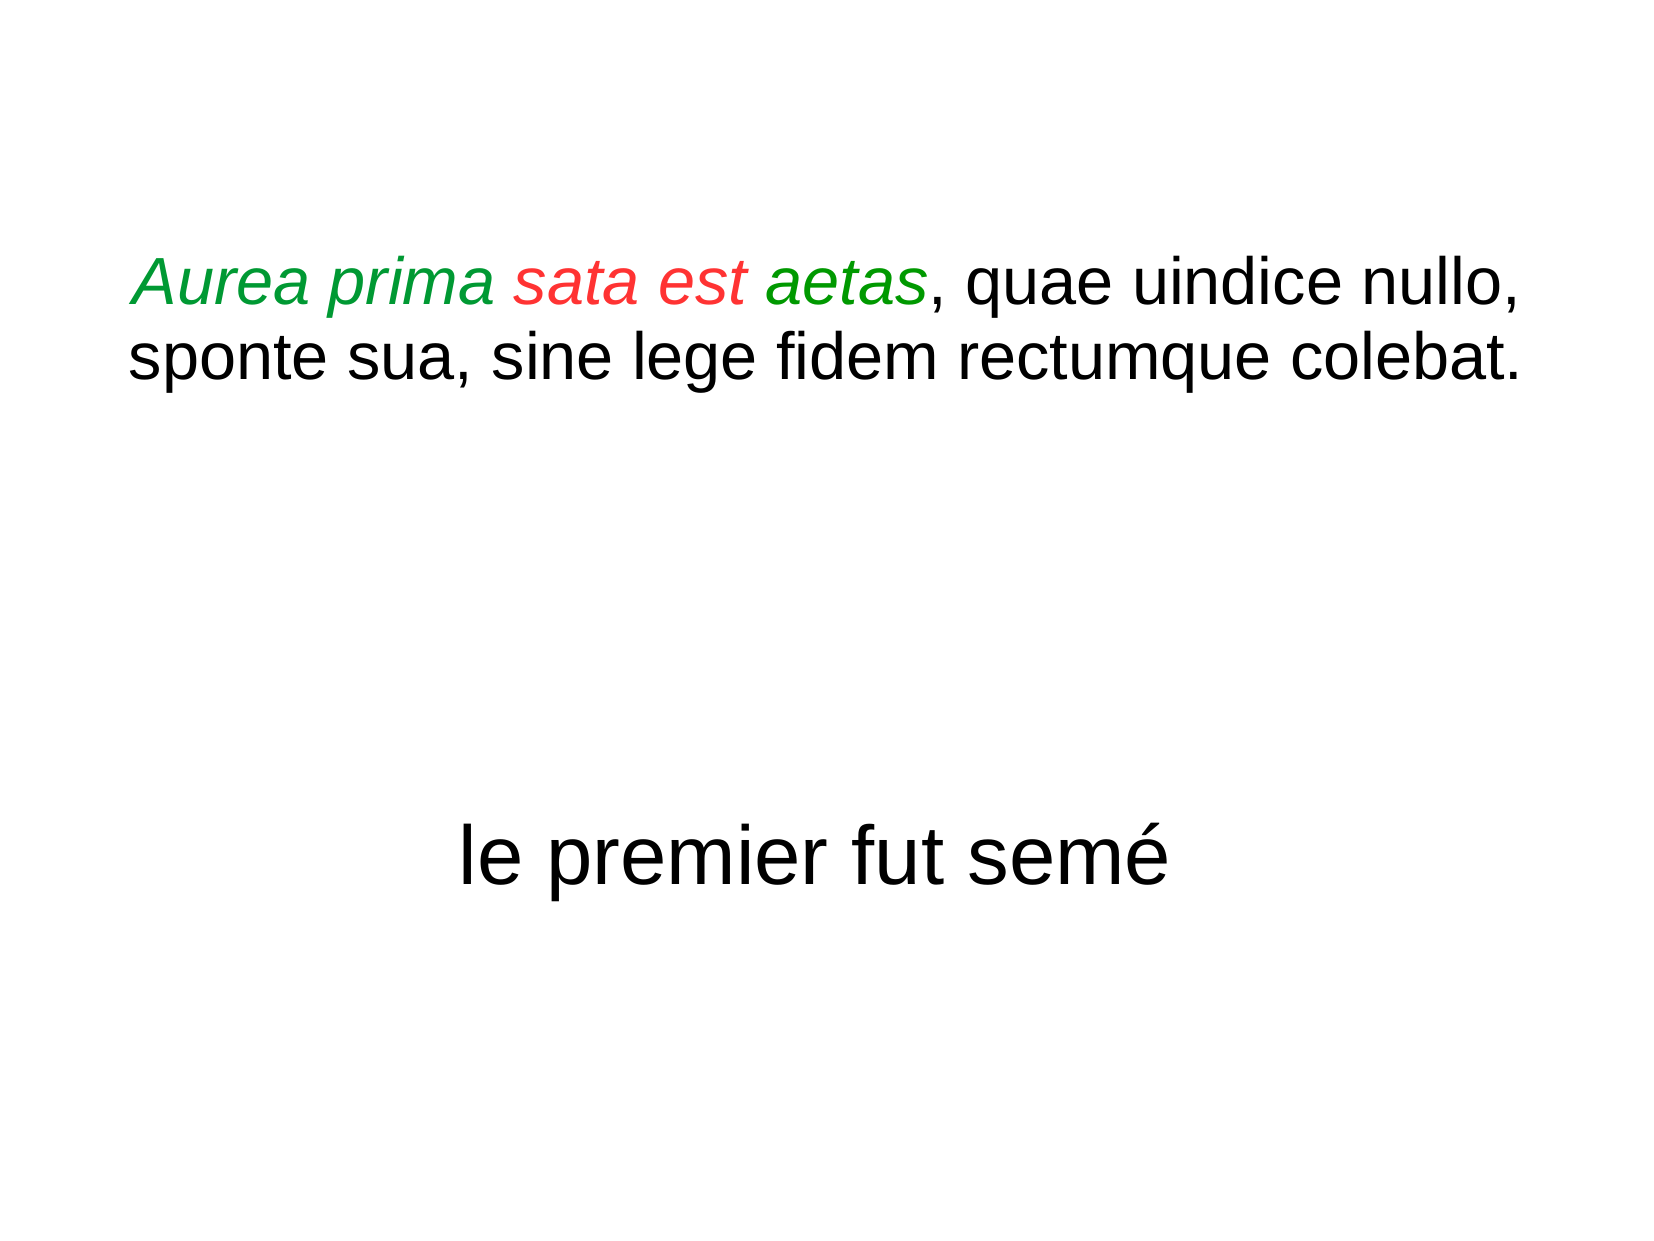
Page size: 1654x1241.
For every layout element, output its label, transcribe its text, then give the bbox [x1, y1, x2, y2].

subtitle le premier fut semé [82, 602, 1571, 1109]
title Aurea prima sata est aetas, quae uindice nullo, sponte sua, sine lege fidem rectumque colebat. [47, 35, 1607, 603]
